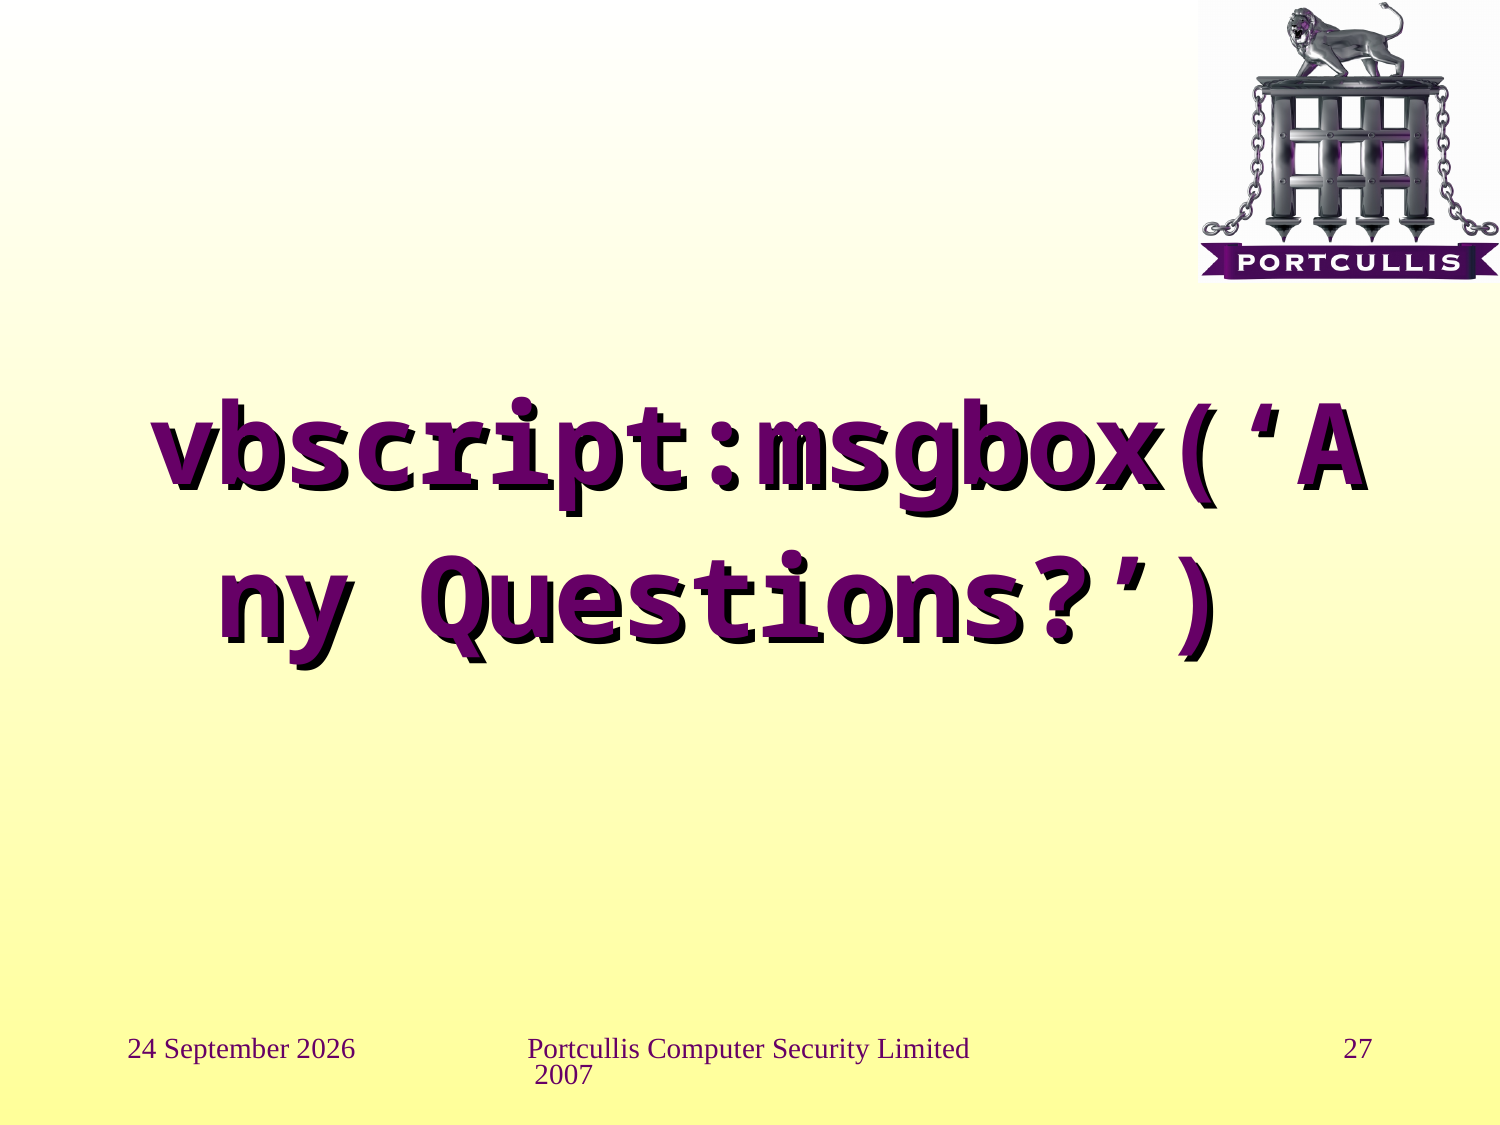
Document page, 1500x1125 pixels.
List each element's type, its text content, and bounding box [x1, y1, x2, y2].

title vbscript:msgbox(‘Any Questions?’) [125, 274, 1388, 913]
picture [1198, 0, 1500, 283]
